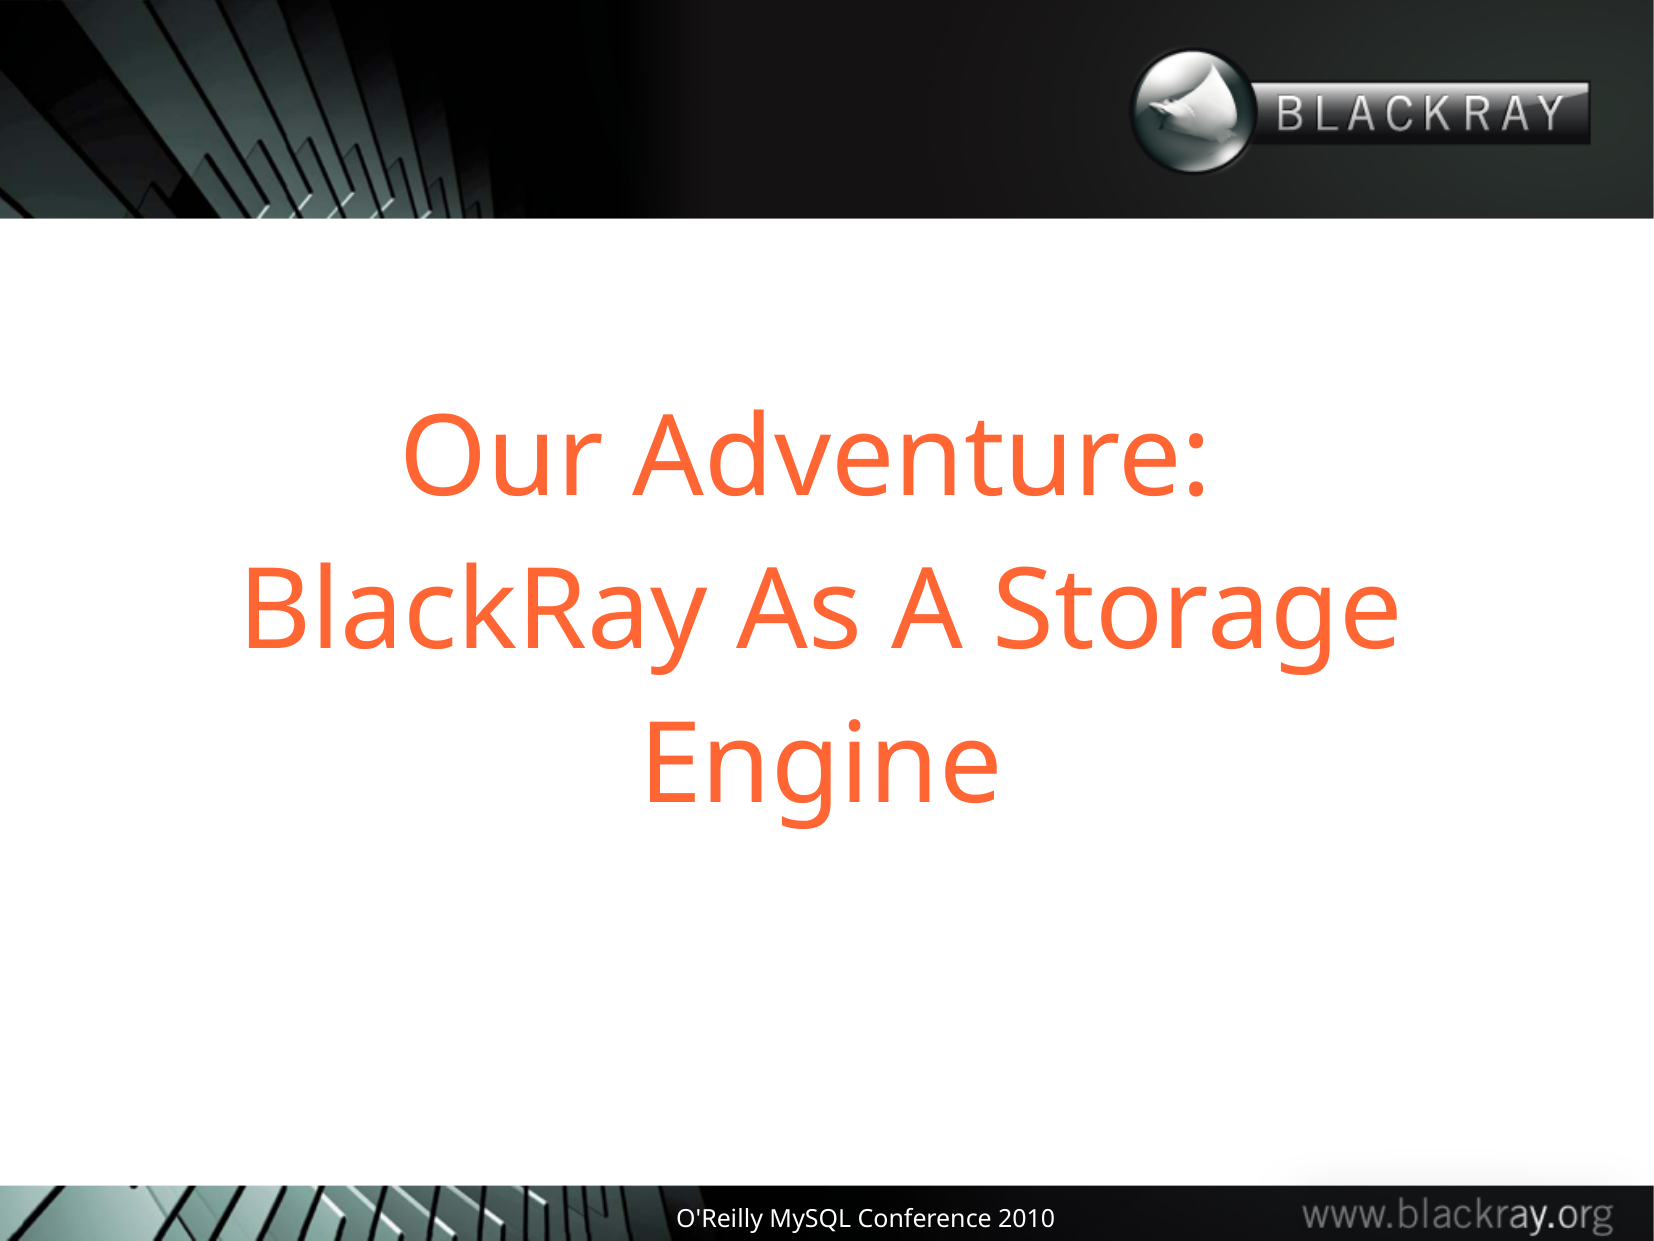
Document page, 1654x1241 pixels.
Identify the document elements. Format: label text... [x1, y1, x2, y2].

title Our Adventure: BlackRay As A Storage Engine [76, 420, 1565, 790]
picture [0, 0, 1654, 1241]
